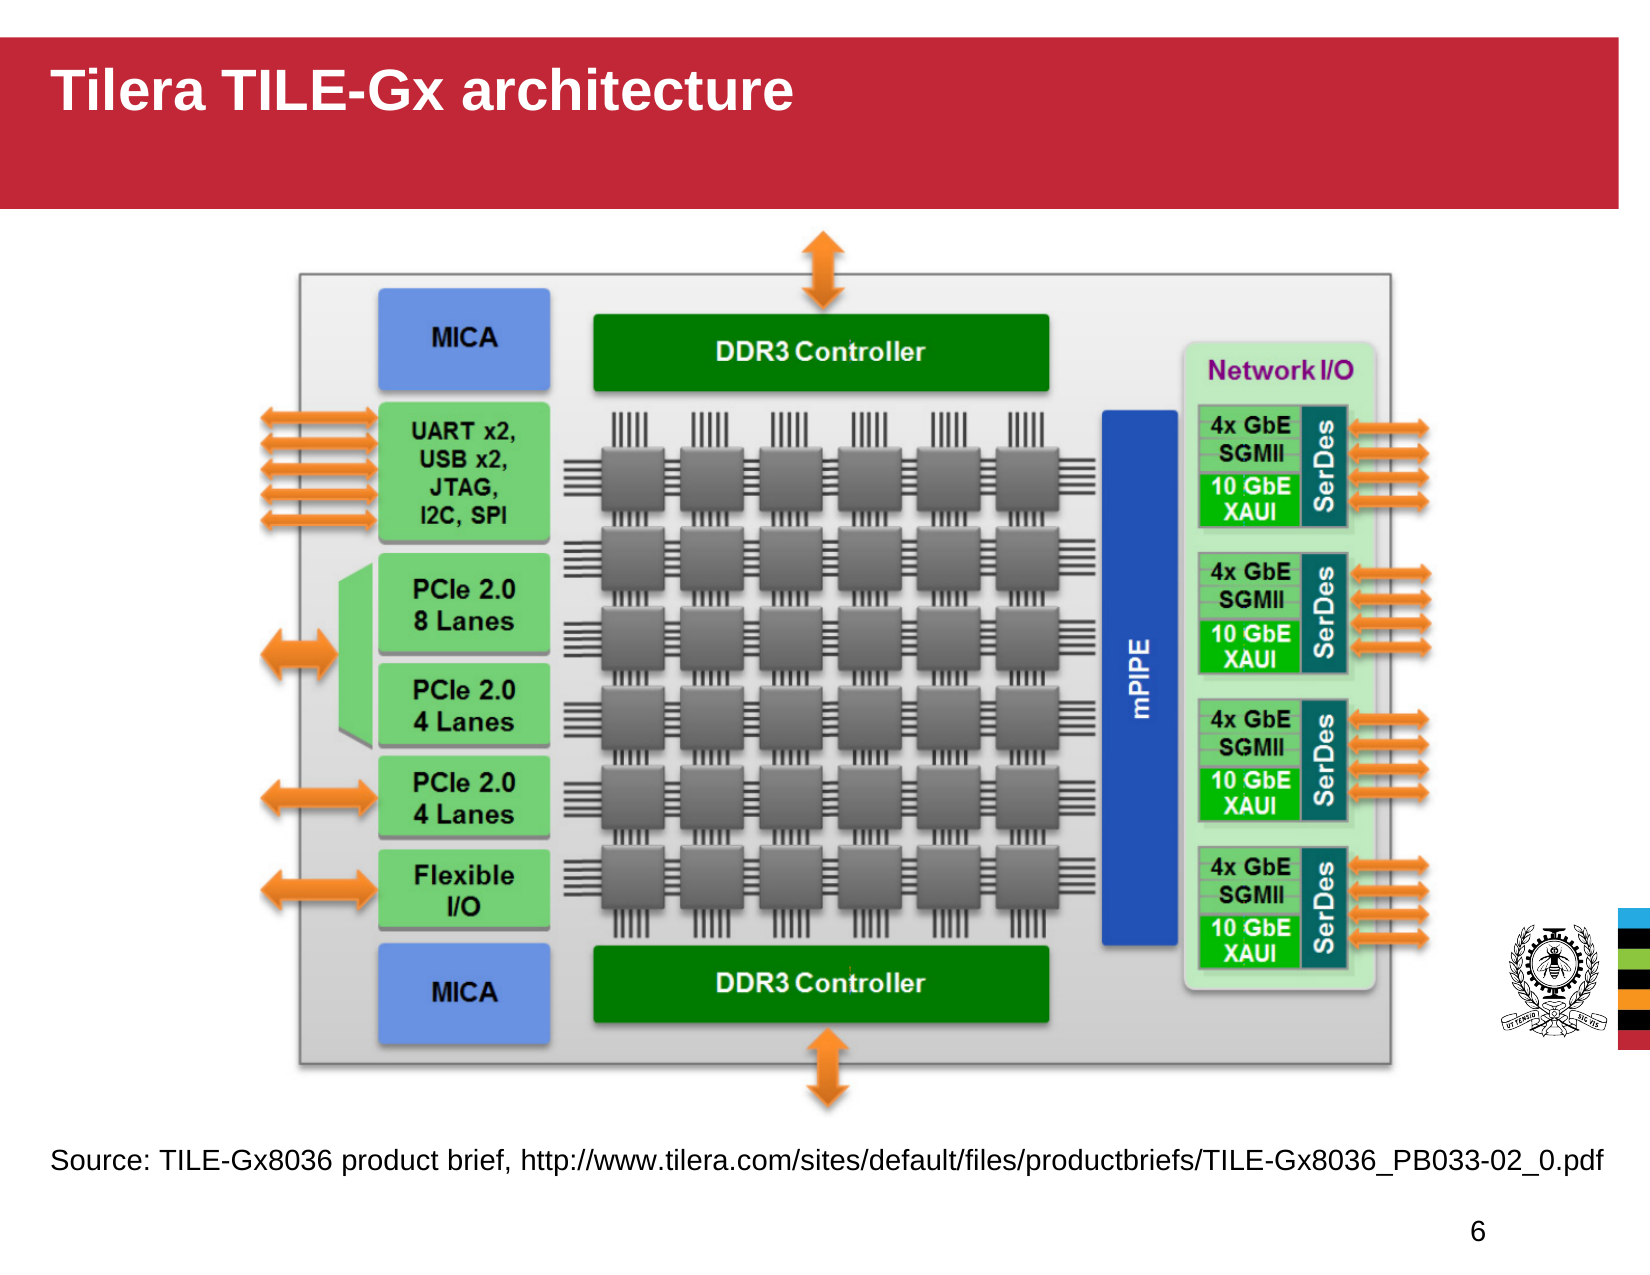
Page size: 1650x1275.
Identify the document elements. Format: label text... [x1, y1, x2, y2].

text_box Tilera TILE-Gx architecture [35, 44, 1312, 130]
text_box Source: TILE-Gx8036 product brief, http://www.tilera.com/sites/default/files/productbriefs/TILE-Gx8036_PB033-02_0.pdf [35, 1133, 1623, 1184]
picture [1501, 908, 1650, 1050]
picture [230, 224, 1459, 1119]
